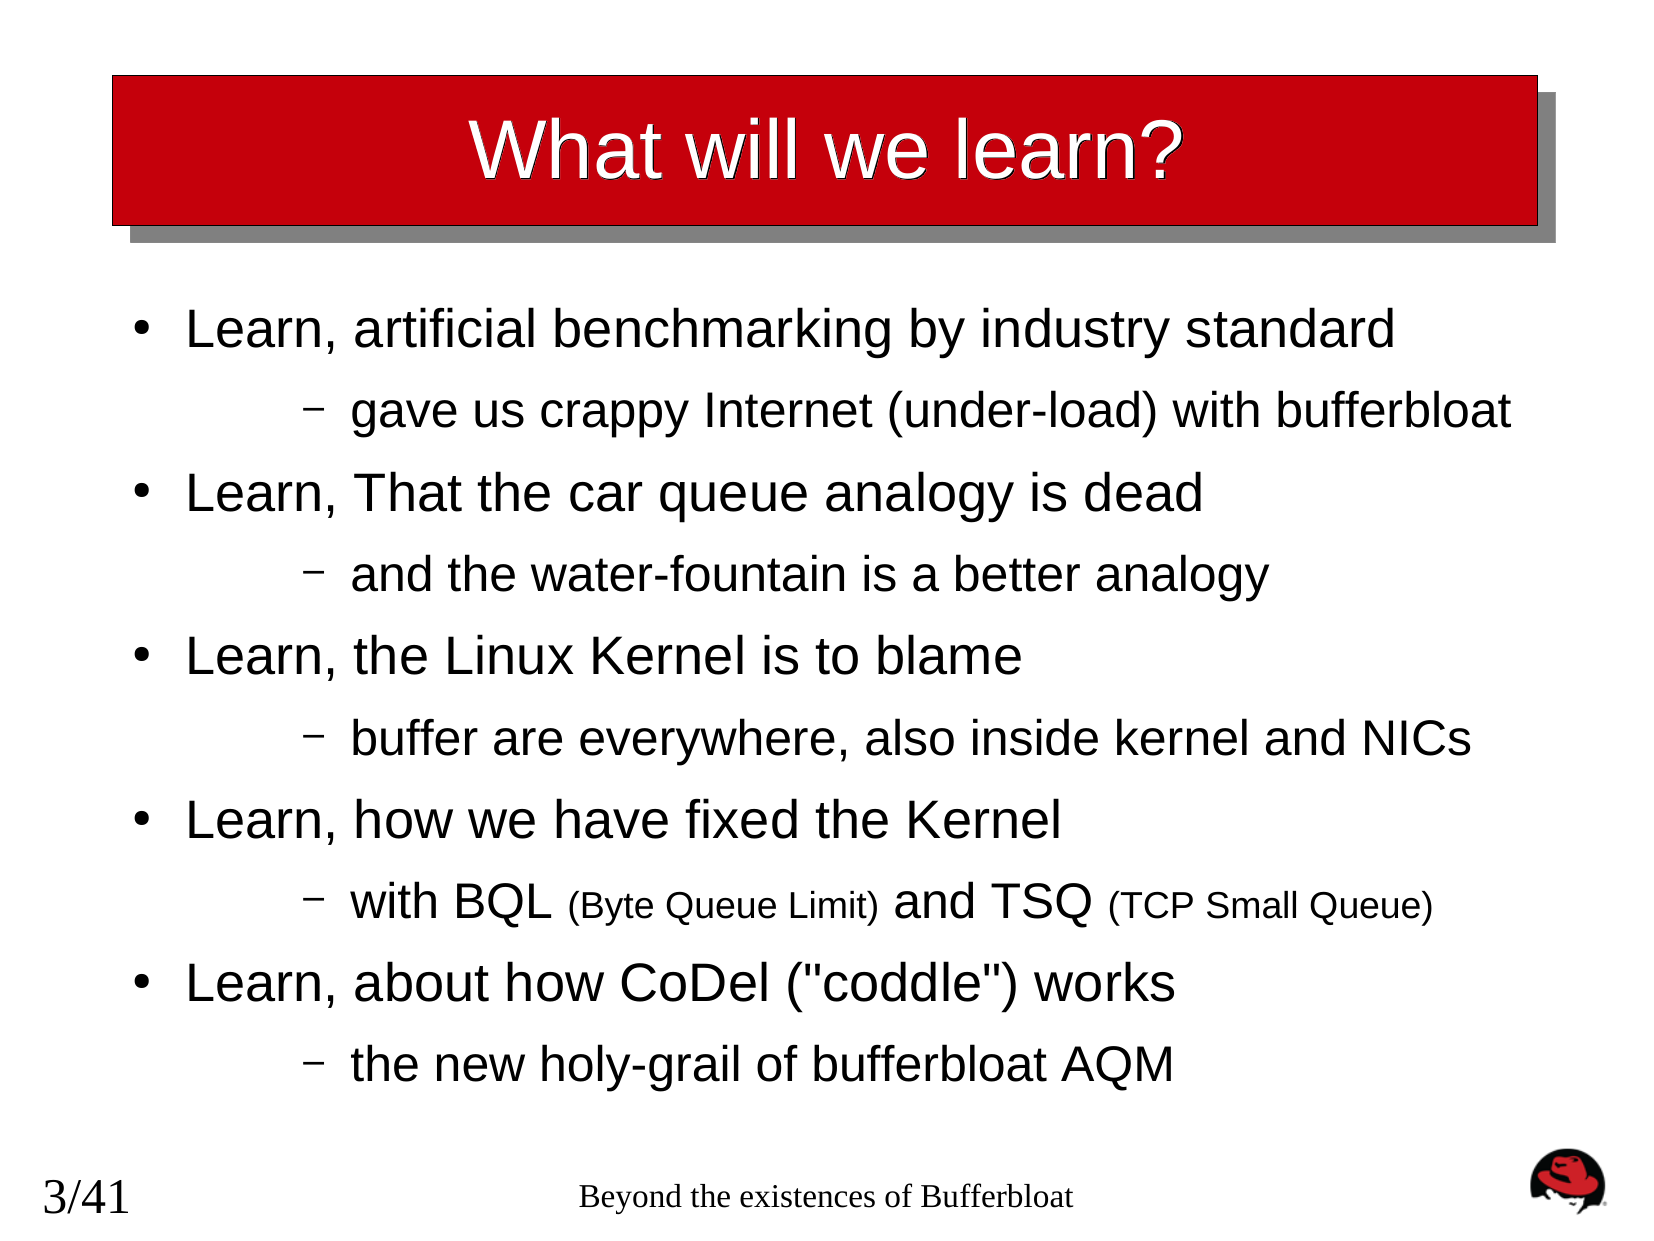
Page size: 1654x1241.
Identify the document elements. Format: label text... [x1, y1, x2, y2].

picture [1529, 1146, 1613, 1224]
list Learn, artificial benchmarking by industry standard gave us crappy Internet (under-load) with bufferbloat Learn, That the car queue analogy is dead and the water-fountain is a better analogy Learn, the Linux Kernel is to blame buffer are everywhere, also inside kernel and NICs Learn, how we have fixed the Kernel with BQL (Byte Queue Limit) and TSQ (TCP Small Queue) Learn, about how CoDel ("coddle") works the new holy-grail of bufferbloat AQM [114, 298, 1540, 1093]
title What will we learn? [116, 46, 1538, 254]
